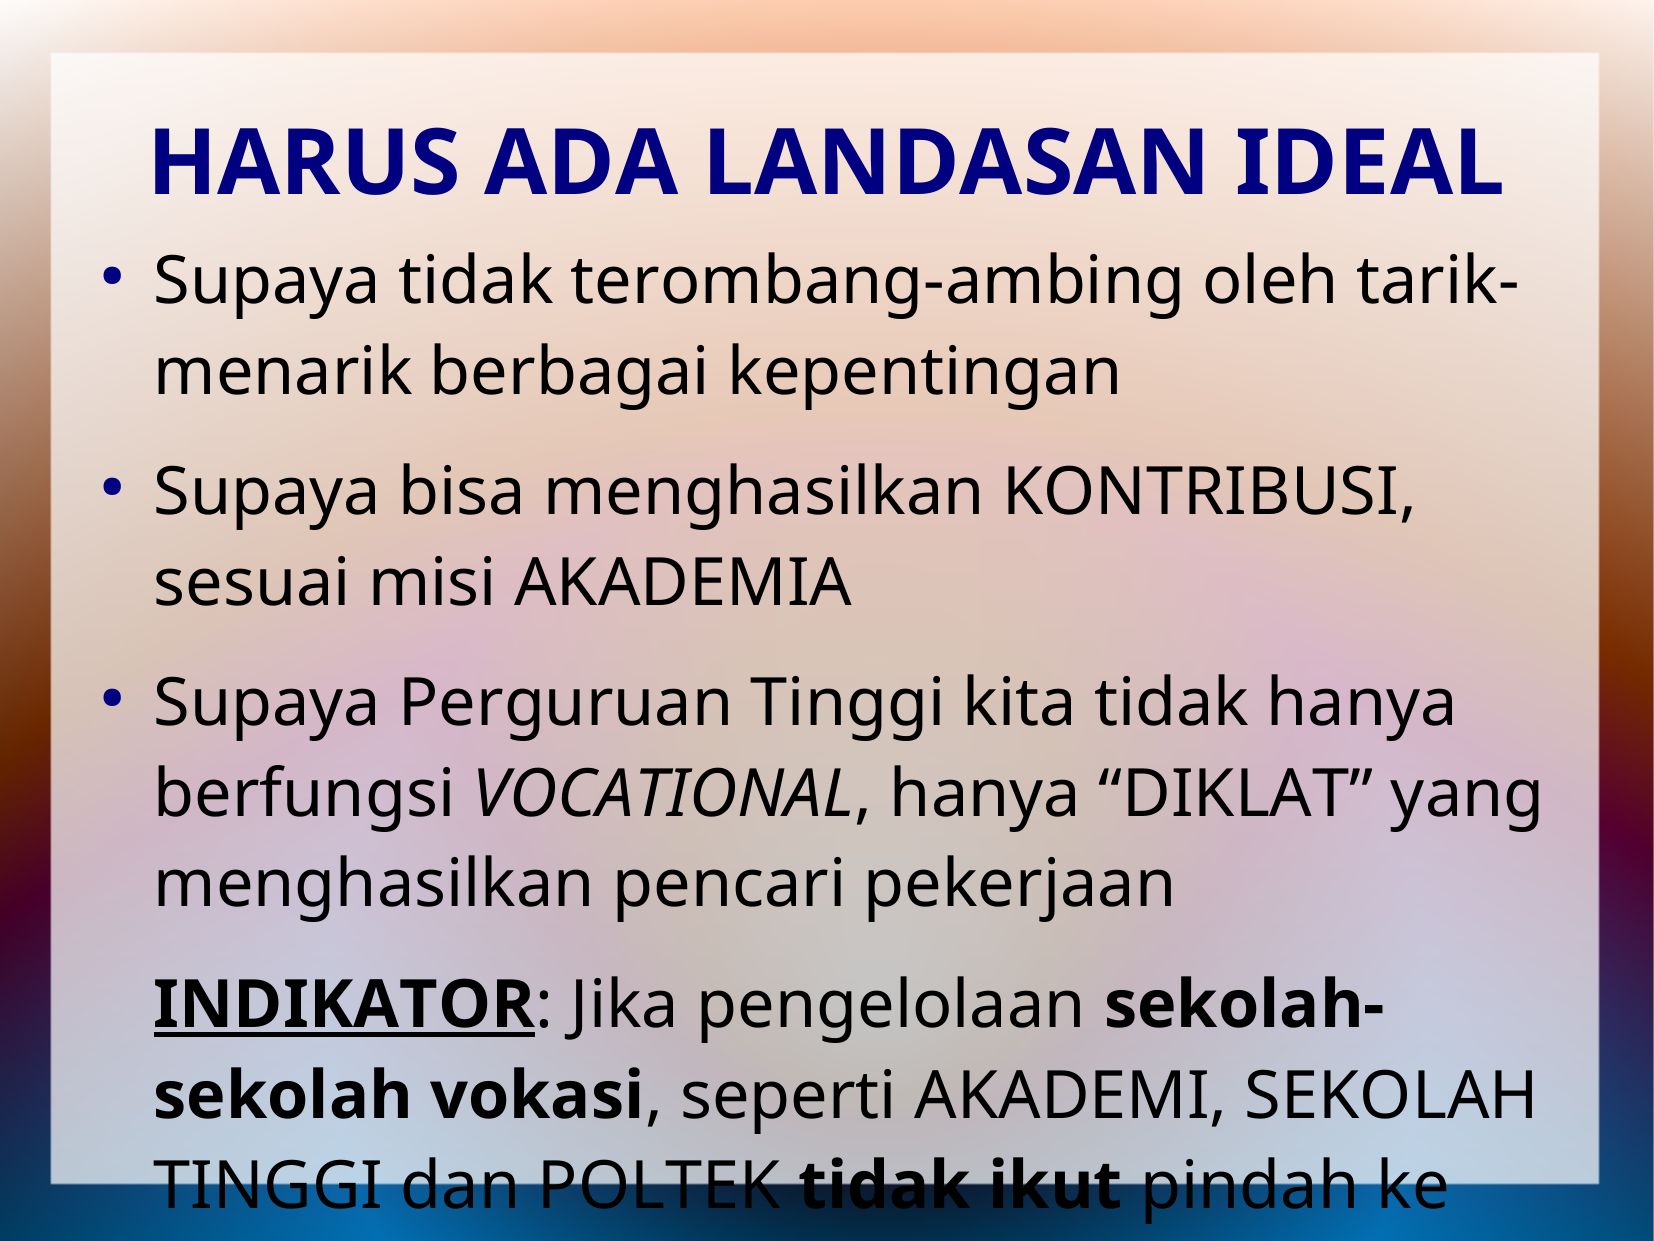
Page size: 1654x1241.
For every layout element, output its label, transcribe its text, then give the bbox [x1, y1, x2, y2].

list Supaya tidak terombang-ambing oleh tarik-menarik berbagai kepentingan Supaya bisa menghasilkan KONTRIBUSI, sesuai misi AKADEMIA Supaya Perguruan Tinggi kita tidak hanya berfungsi VOCATIONAL, hanya “DIKLAT” yang menghasilkan pencari pekerjaan INDIKATOR: Jika pengelolaan sekolah-sekolah vokasi, seperti AKADEMI, SEKOLAH TINGGI dan POLTEK tidak ikut pindah ke RISTEK, ..................... maka sudah BENAR. [82, 232, 1571, 1146]
picture [0, 0, 1654, 1241]
title HARUS ADA LANDASAN IDEAL [82, 55, 1571, 232]
